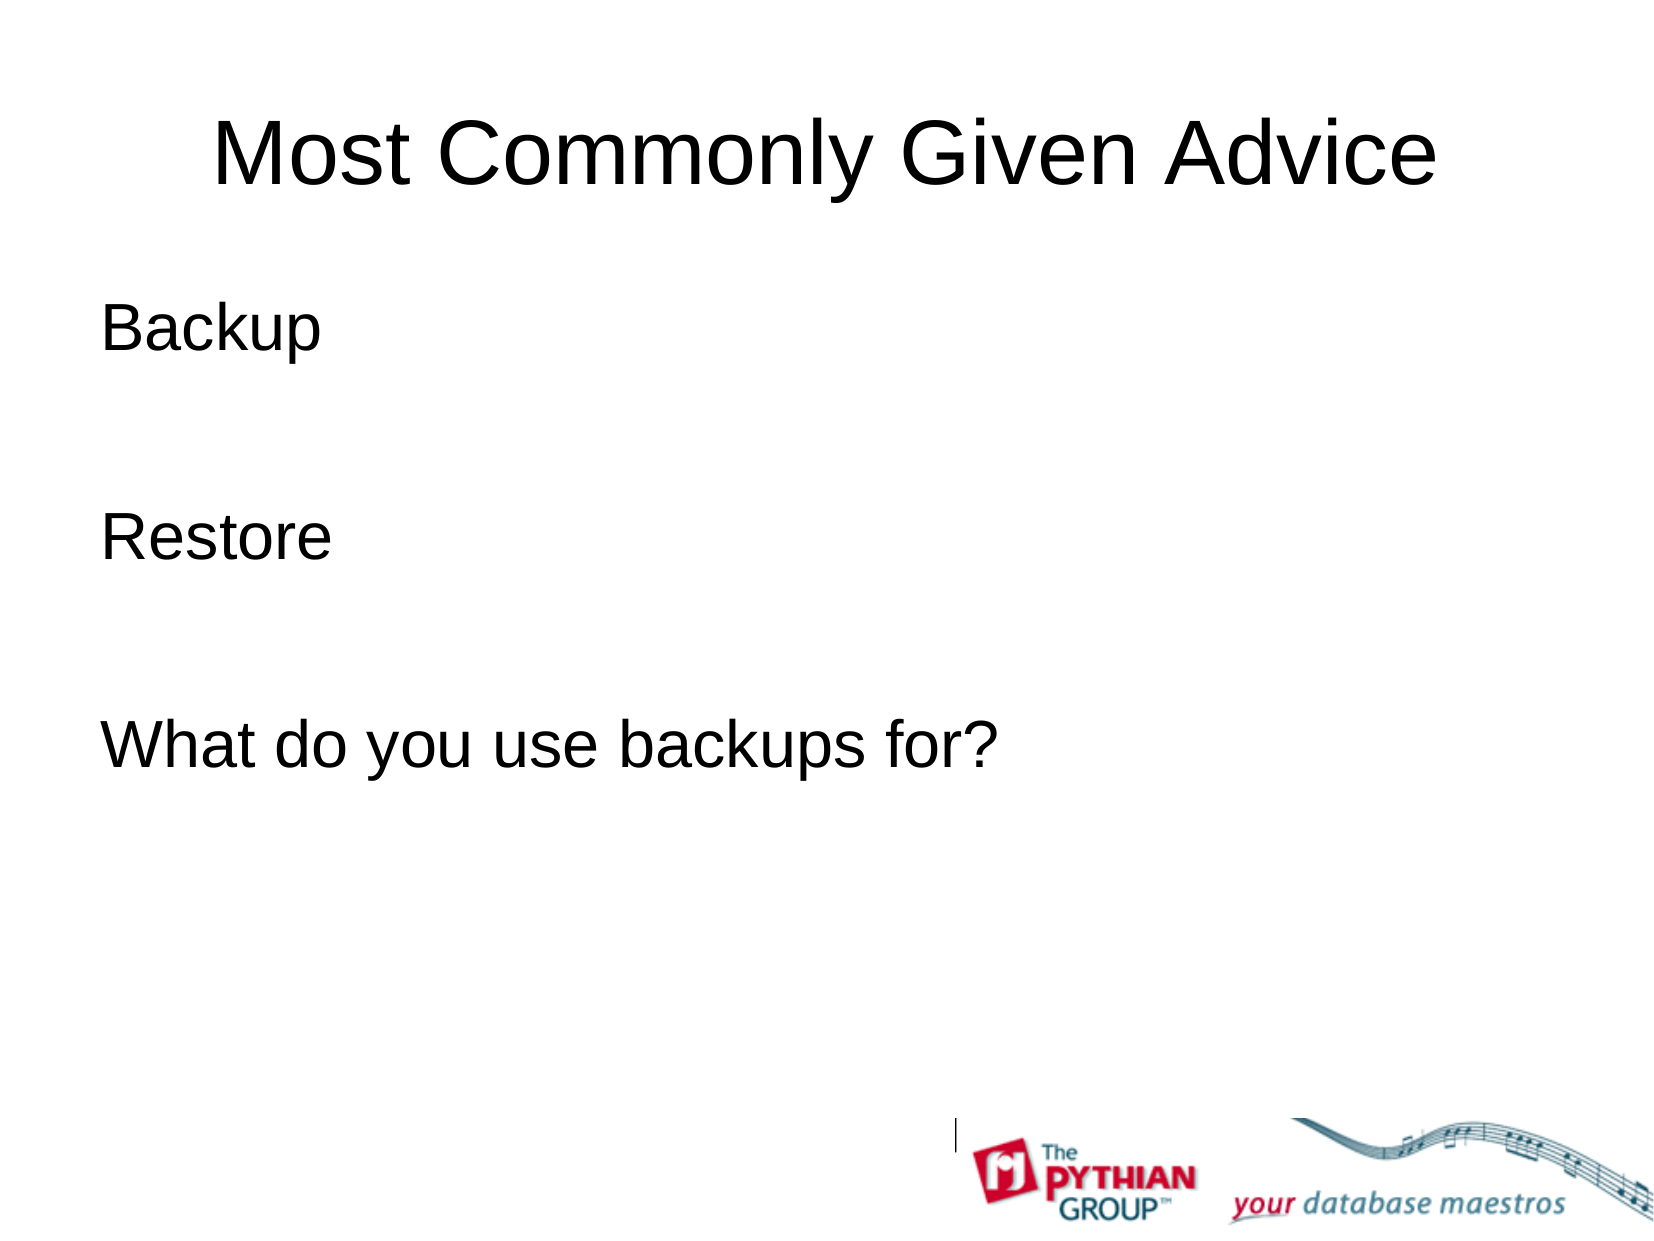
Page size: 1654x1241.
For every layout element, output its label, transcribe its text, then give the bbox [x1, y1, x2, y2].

list Backup Restore What do you use backups for? [82, 290, 1571, 1094]
picture [955, 1118, 1654, 1241]
title Most Commonly Given Advice [82, 49, 1571, 257]
